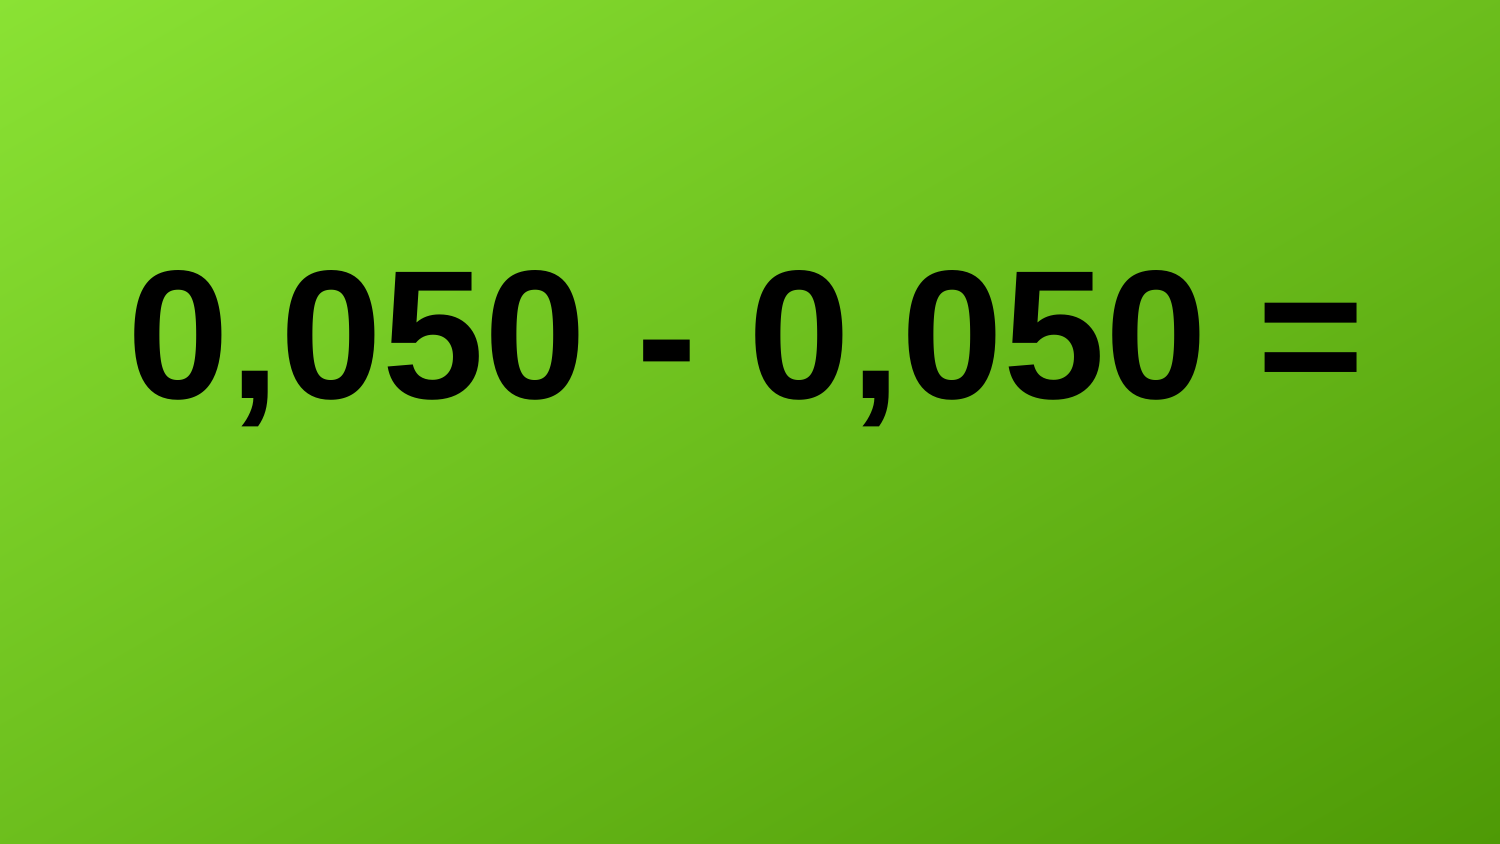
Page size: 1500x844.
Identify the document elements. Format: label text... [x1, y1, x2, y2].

title 0,050 - 0,050 = [112, 259, 1388, 450]
